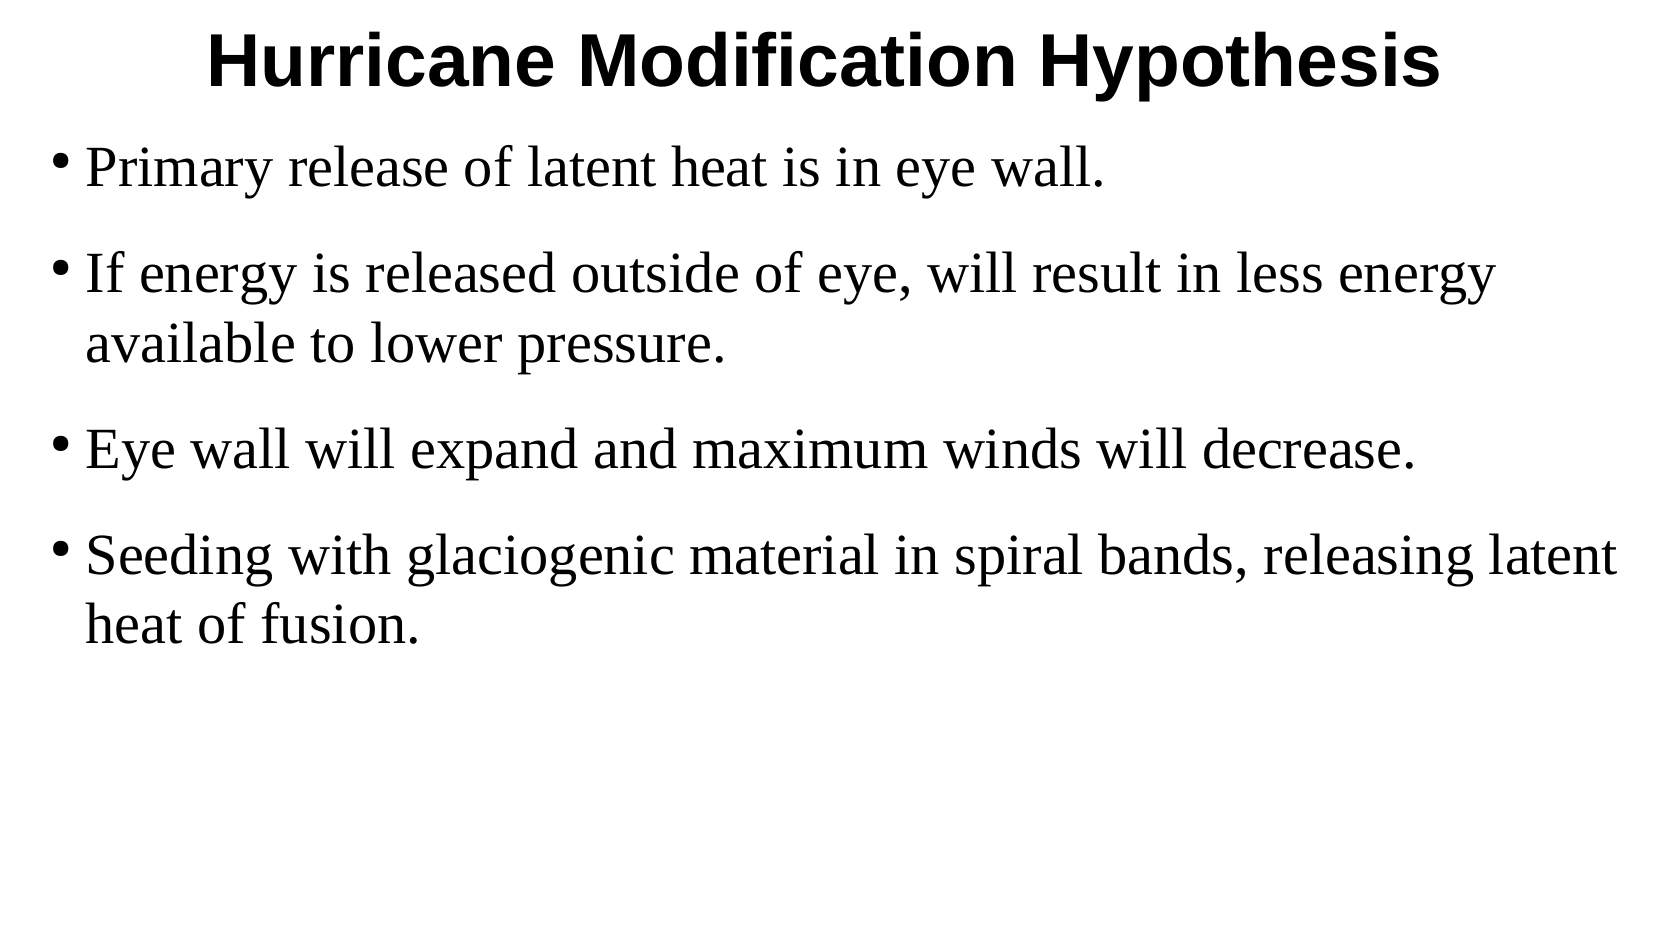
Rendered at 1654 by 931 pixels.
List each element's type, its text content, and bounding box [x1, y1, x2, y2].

title Hurricane Modification Hypothesis [0, 5, 1654, 107]
text_box Primary release of latent heat is in eye wall. If energy is released outside of eye, will result in less energy available to lower pressure. Eye wall will expand and maximum winds will decrease. Seeding with glaciogenic material in spiral bands, releasing latent heat of fusion. [27, 120, 1642, 664]
